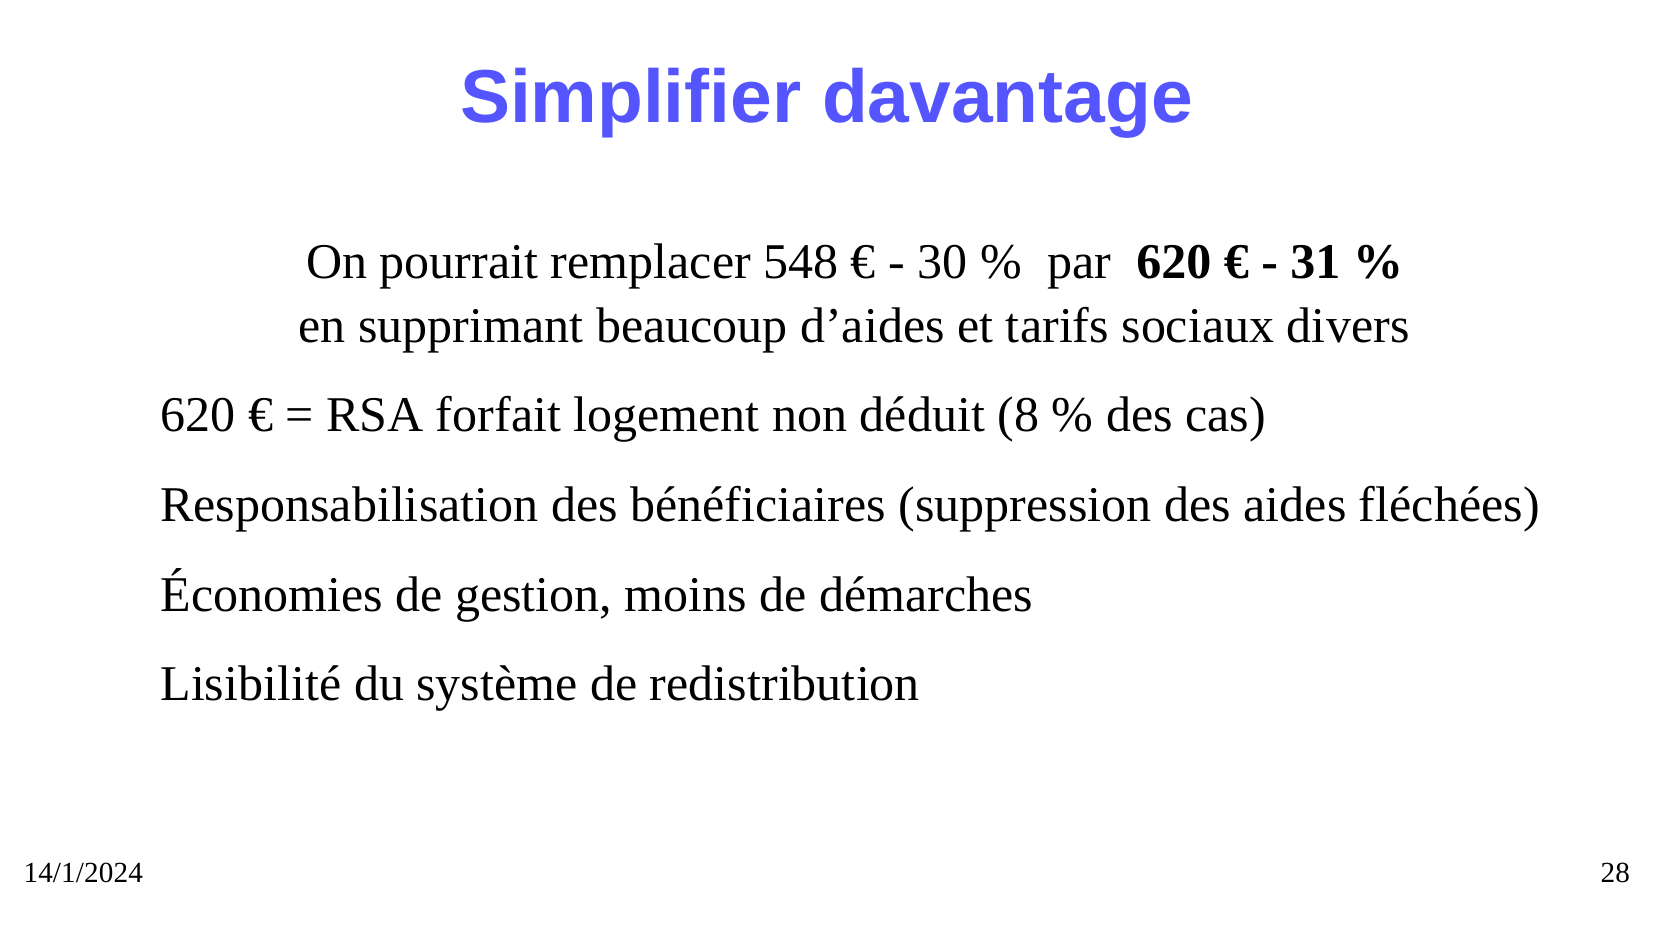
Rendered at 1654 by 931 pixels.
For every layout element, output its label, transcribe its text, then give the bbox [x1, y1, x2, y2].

title Simplifier davantage [82, 37, 1571, 156]
text_box On pourrait remplacer 548 € - 30 % par 620 € - 31 % en supprimant beaucoup d’aides et tarifs sociaux divers 620 € = RSA forfait logement non déduit (8 % des cas) Responsabilisation des bénéficiaires (suppression des aides fléchées) Économies de gestion, moins de démarches Lisibilité du système de redistribution [160, 225, 1549, 744]
